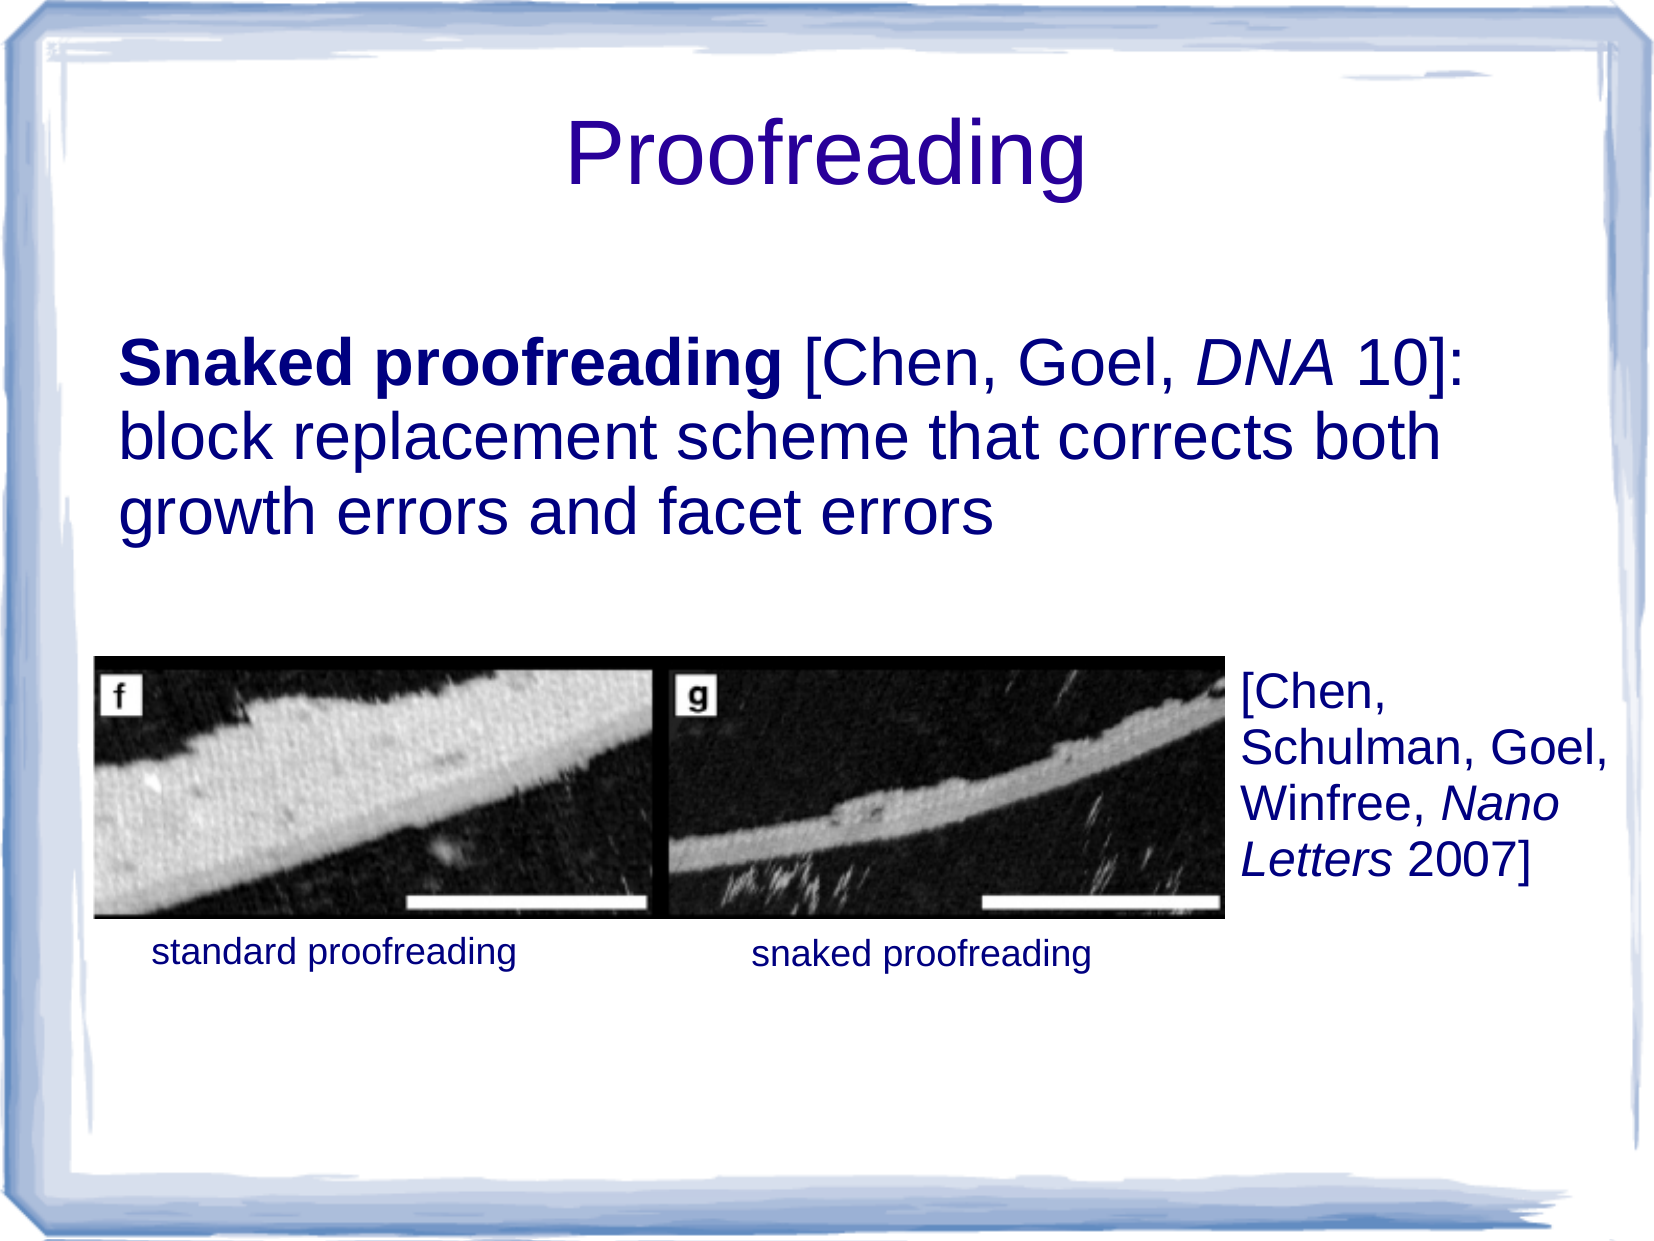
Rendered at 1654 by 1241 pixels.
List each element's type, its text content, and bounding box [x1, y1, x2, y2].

list Snaked proofreading [Chen, Goel, DNA 10]: block replacement scheme that corrects both growth errors and facet errors [118, 324, 1571, 656]
text_box [Chen, Schulman, Goel, Winfree, Nano Letters 2007] [1225, 656, 1632, 901]
picture [0, 0, 1654, 1241]
text_box standard proofreading [136, 923, 606, 981]
text_box snaked proofreading [736, 925, 1206, 982]
title Proofreading [82, 49, 1571, 257]
